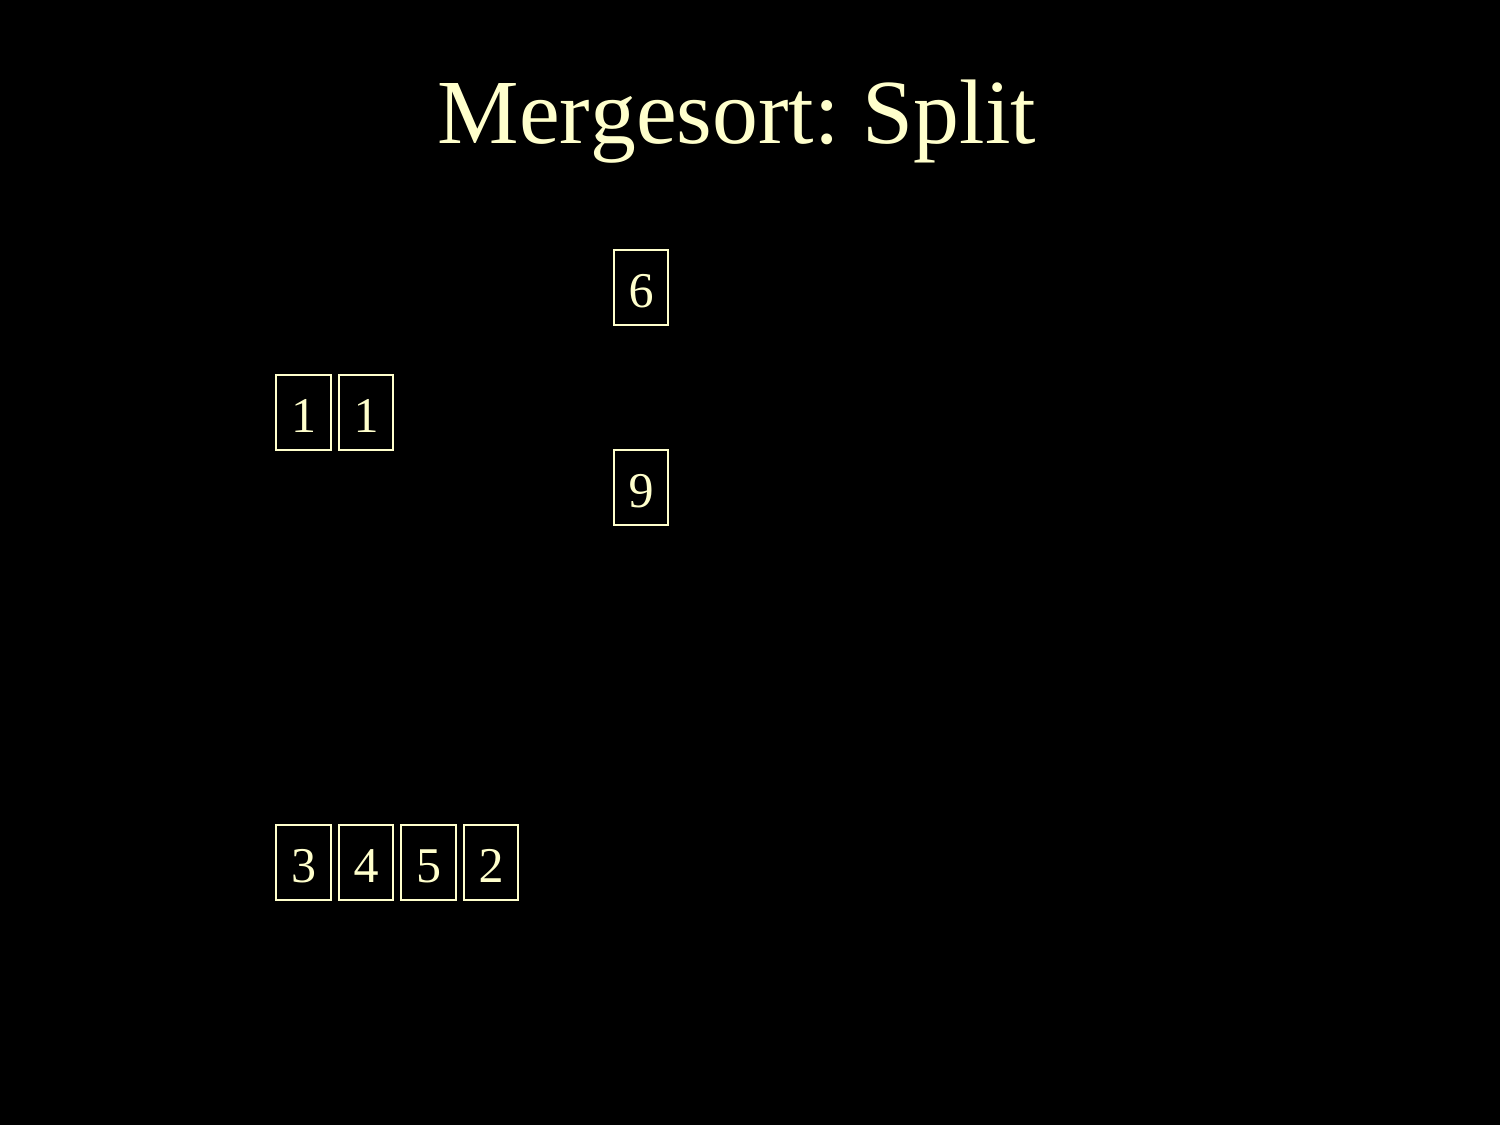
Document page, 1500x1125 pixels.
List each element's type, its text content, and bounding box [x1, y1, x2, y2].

text_box 1 [276, 374, 331, 451]
text_box 6 [613, 249, 669, 326]
text_box 1 [338, 374, 394, 451]
text_box 5 [401, 824, 456, 901]
text_box 3 [276, 824, 331, 901]
text_box 9 [613, 449, 669, 526]
title Mergesort: Split [8, 50, 1467, 176]
text_box 2 [463, 824, 519, 901]
text_box 4 [338, 824, 394, 901]
